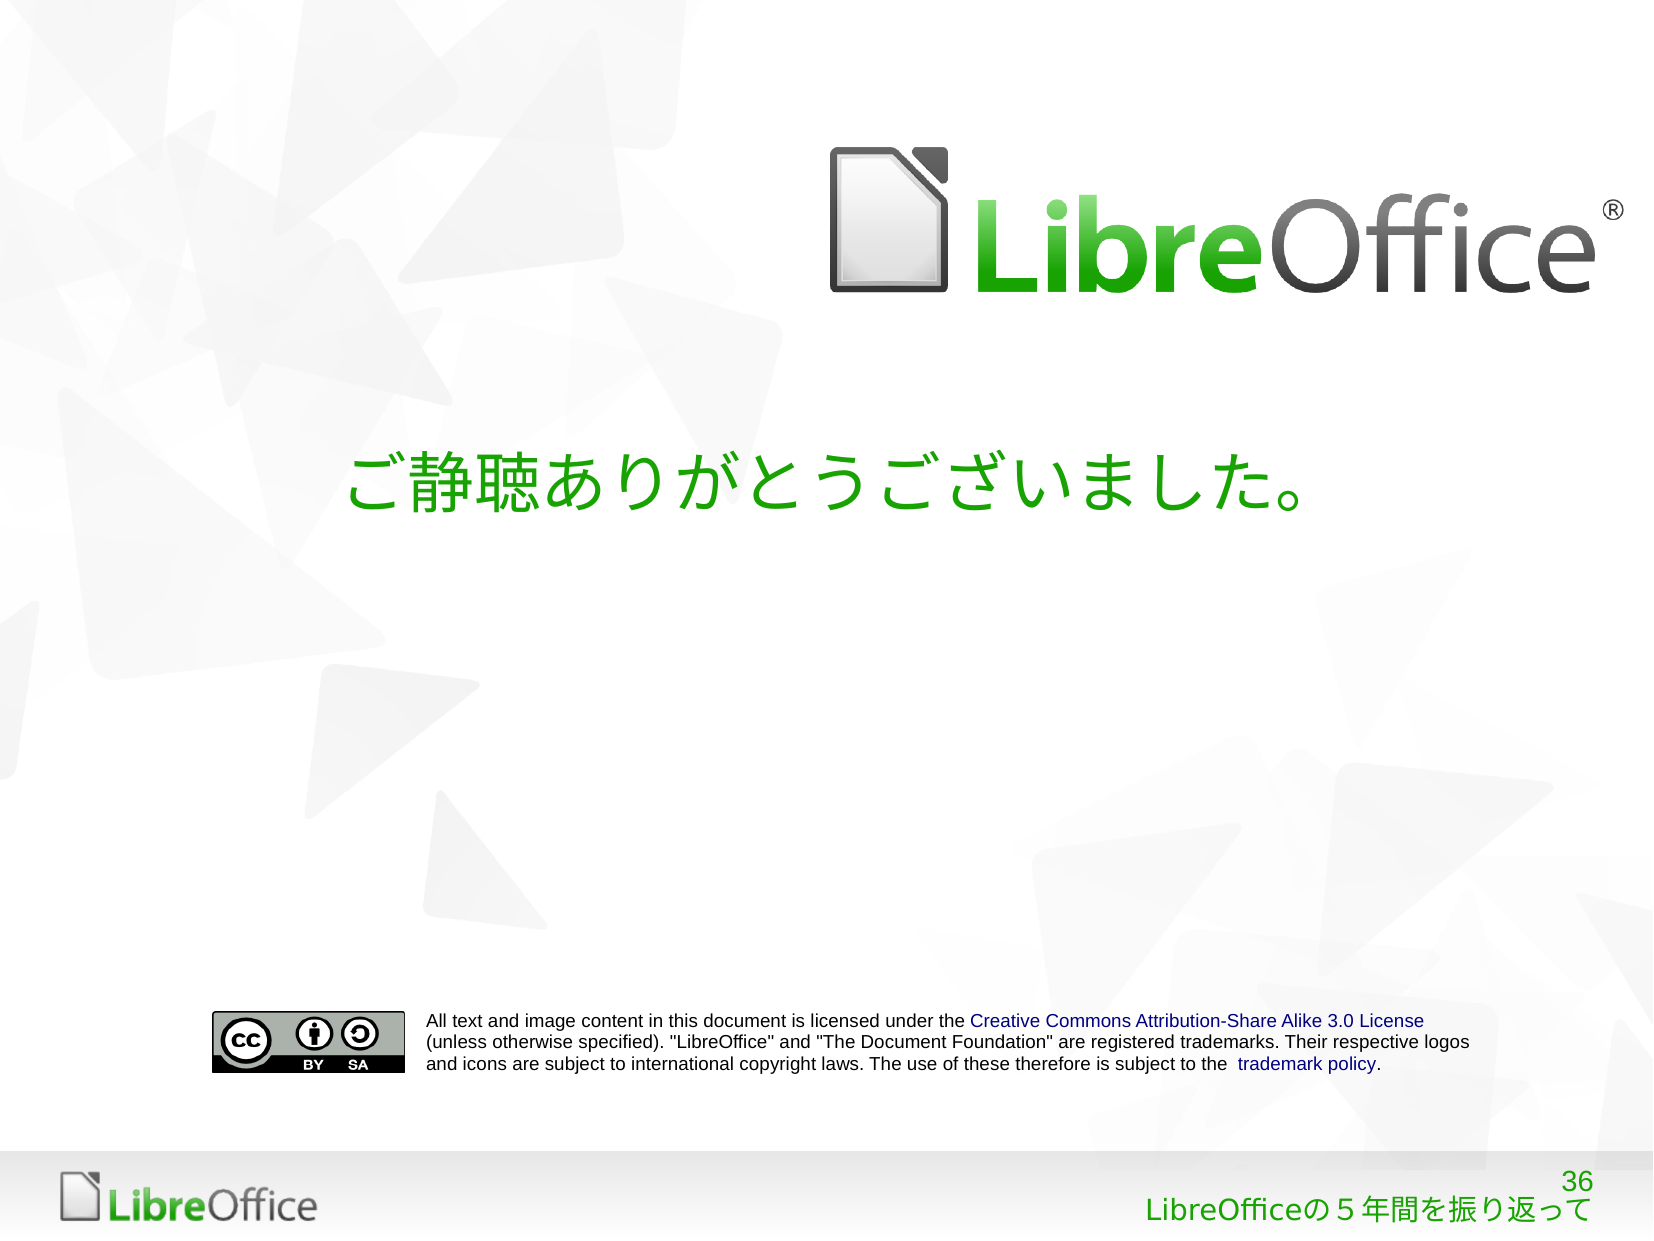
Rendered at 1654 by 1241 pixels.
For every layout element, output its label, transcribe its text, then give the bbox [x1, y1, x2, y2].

picture [0, 0, 1653, 930]
picture [915, 548, 1653, 1170]
title ご静聴ありがとうございました。 [206, 395, 1476, 573]
picture [212, 1011, 405, 1073]
picture [41, 1152, 337, 1241]
